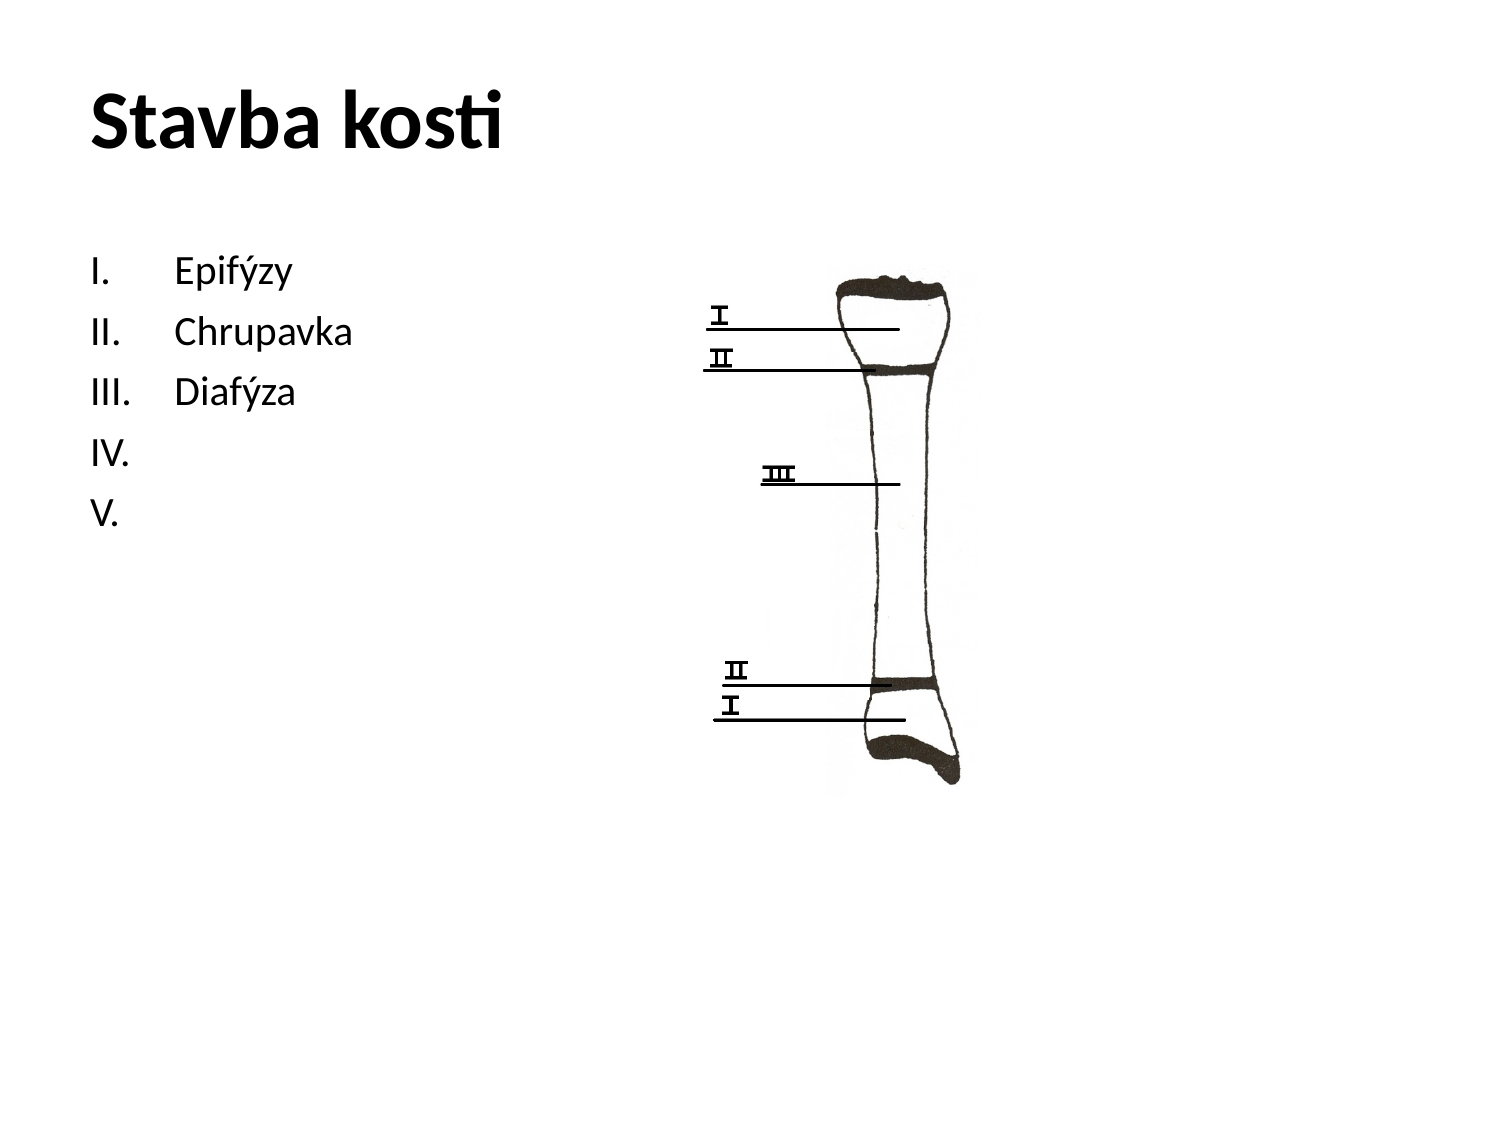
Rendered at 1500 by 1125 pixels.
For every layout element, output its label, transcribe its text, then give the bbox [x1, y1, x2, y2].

picture [586, 253, 1424, 796]
title Stavba kosti [75, 44, 569, 173]
list Epifýzy Chrupavka Diafýza [75, 235, 569, 1005]
